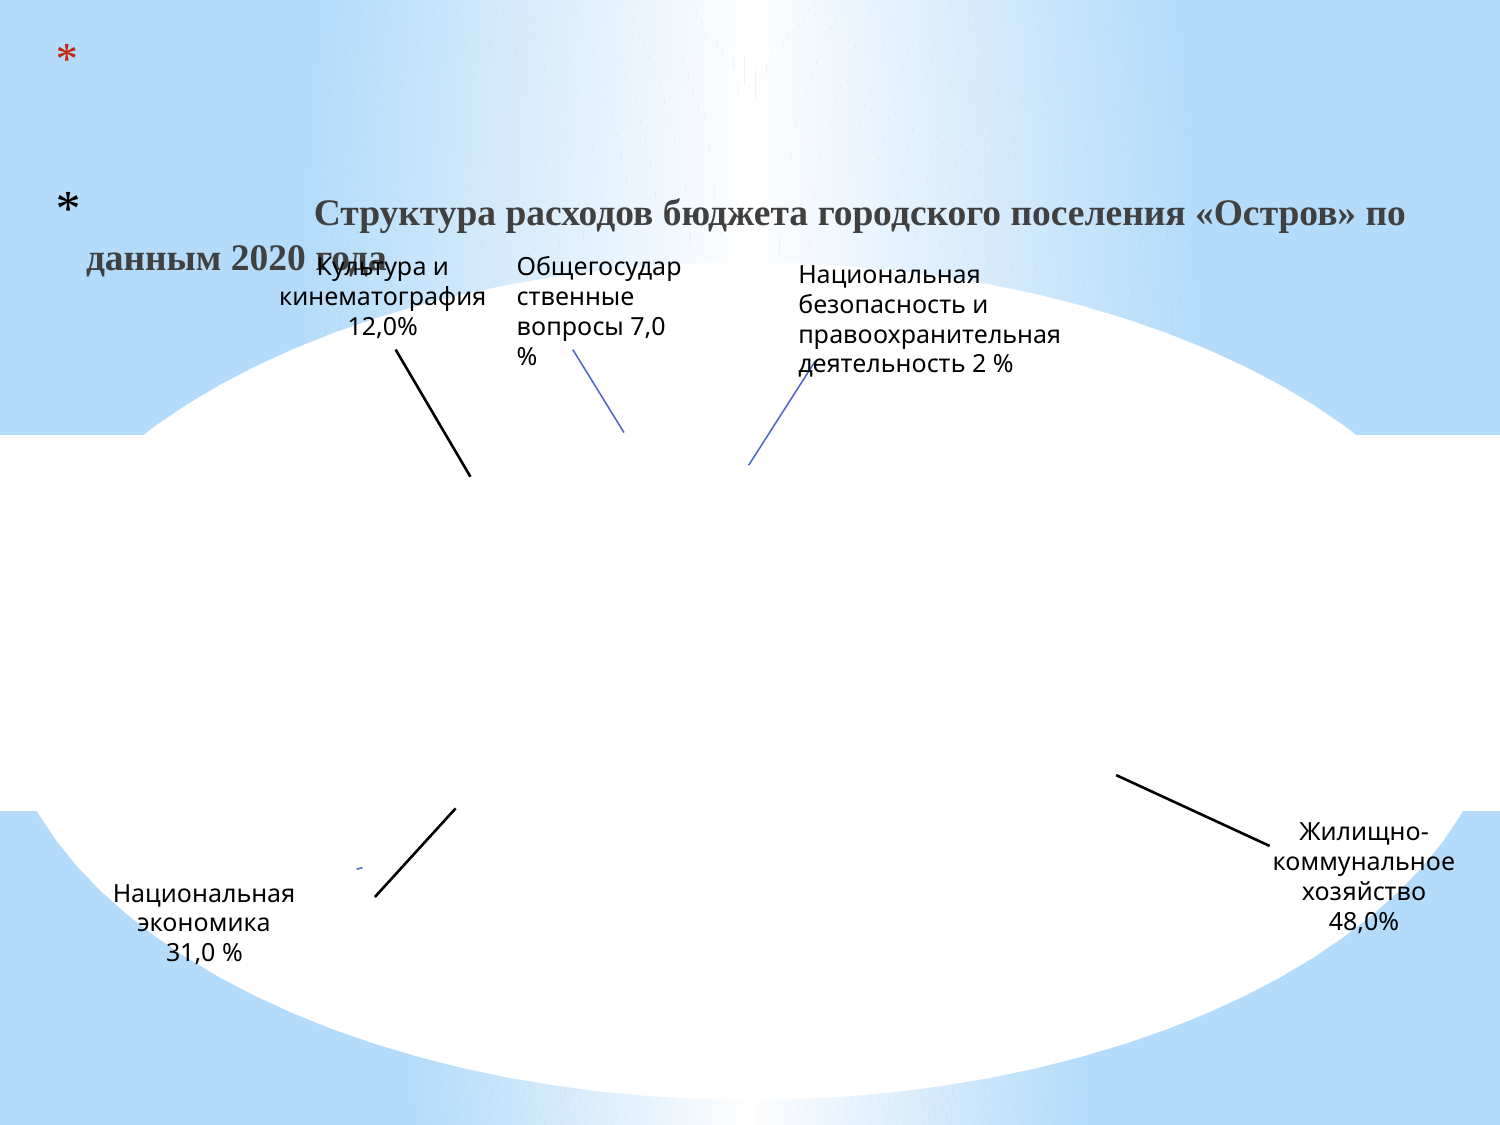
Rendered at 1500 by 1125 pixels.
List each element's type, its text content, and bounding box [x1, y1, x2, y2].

chart [183, 349, 1294, 1023]
text_box Общегосударственные вопросы 7,0 % [501, 243, 703, 379]
text_box Национальная экономика 31,0 % [33, 869, 375, 975]
text_box Культура и кинематография 12,0% [242, 243, 501, 349]
text_box Жилищно- коммунальное хозяйство 48,0% [1257, 808, 1471, 943]
text_box Национальная безопасность и правоохранительная деятельность 2 % [783, 250, 1164, 386]
list Структура расходов бюджета городского поселения «Остров» по данным 2020 года [33, 33, 1475, 214]
